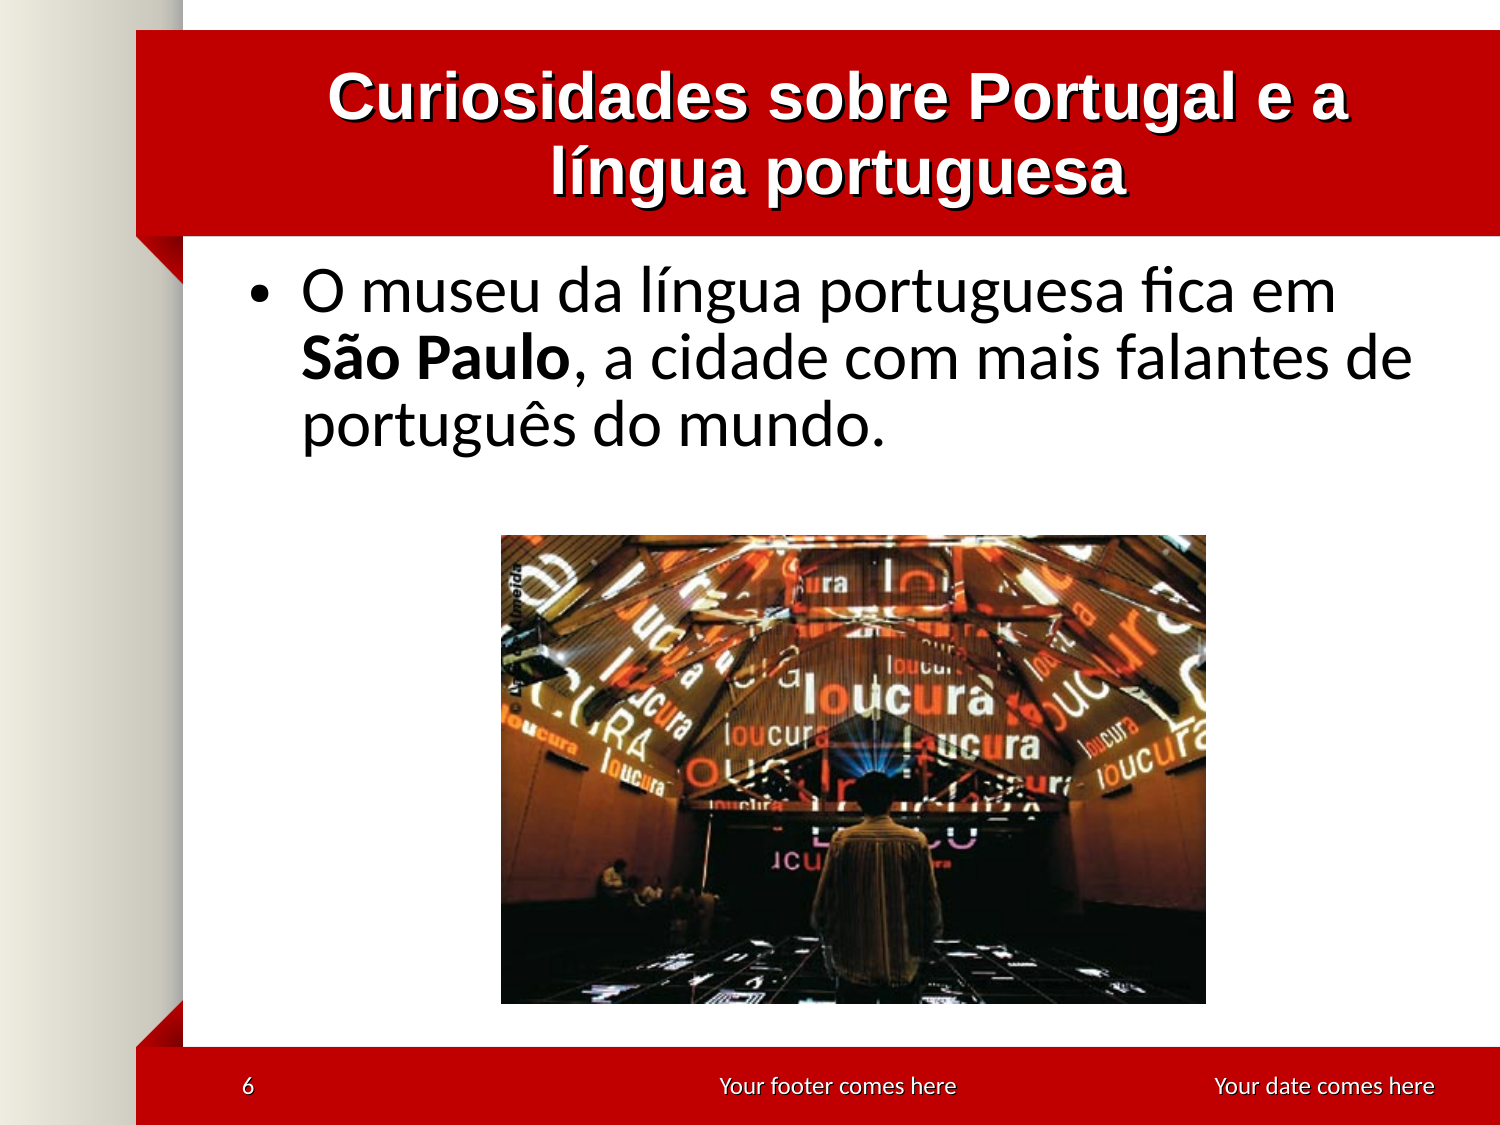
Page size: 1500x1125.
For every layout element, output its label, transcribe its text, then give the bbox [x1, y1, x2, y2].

list O museu da língua portuguesa fica em São Paulo, a cidade com mais falantes de português do mundo. [230, 262, 1447, 617]
title Curiosidades sobre Portugal e a língua portuguesa [230, 54, 1447, 214]
picture [0, 0, 1500, 1125]
